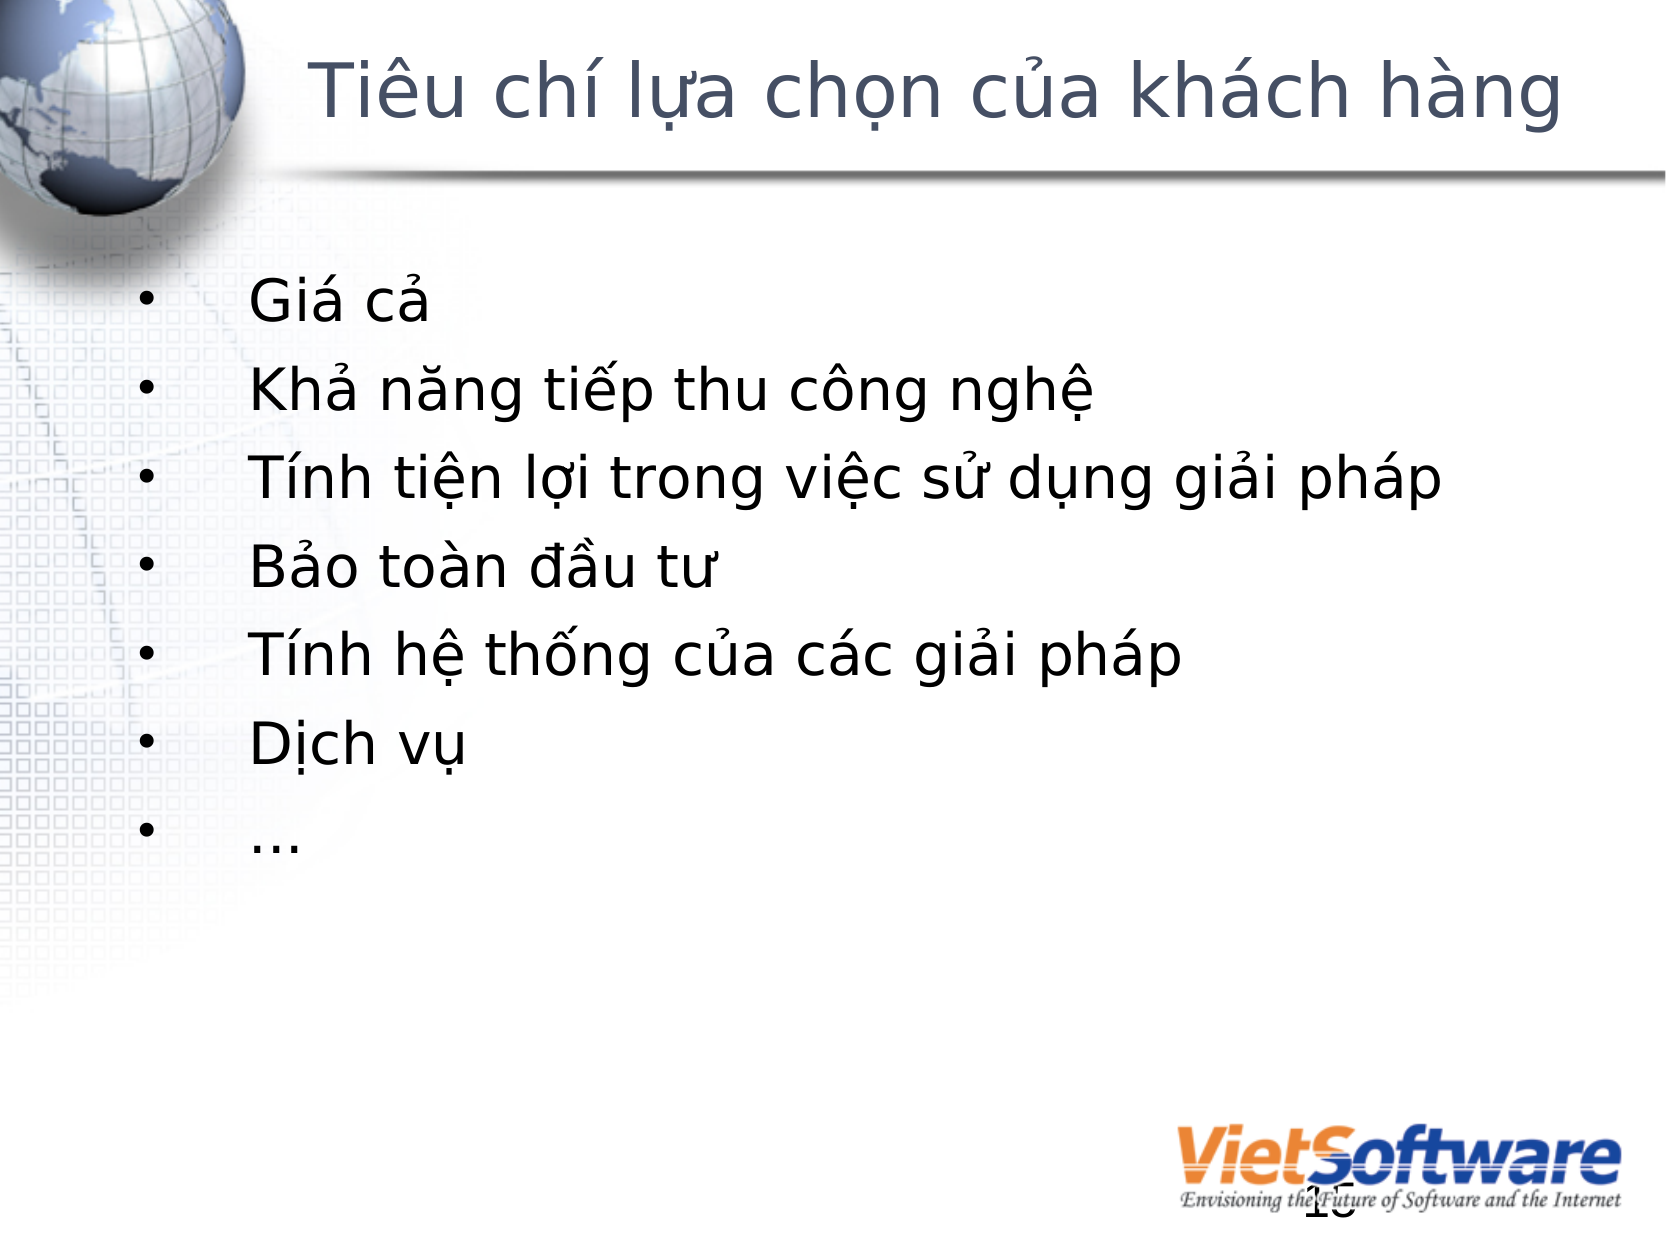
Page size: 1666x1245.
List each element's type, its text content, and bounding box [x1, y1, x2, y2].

title Tiêu chí lựa chọn của khách hàng [266, 12, 1632, 163]
picture [0, 0, 1666, 1245]
list Giá cả Khả năng tiếp thu công nghệ Tính tiện lợi trong việc sử dụng giải pháp Bảo toàn đầu tư Tính hệ thống của các giải pháp Dịch vụ ... [120, 255, 1546, 1107]
